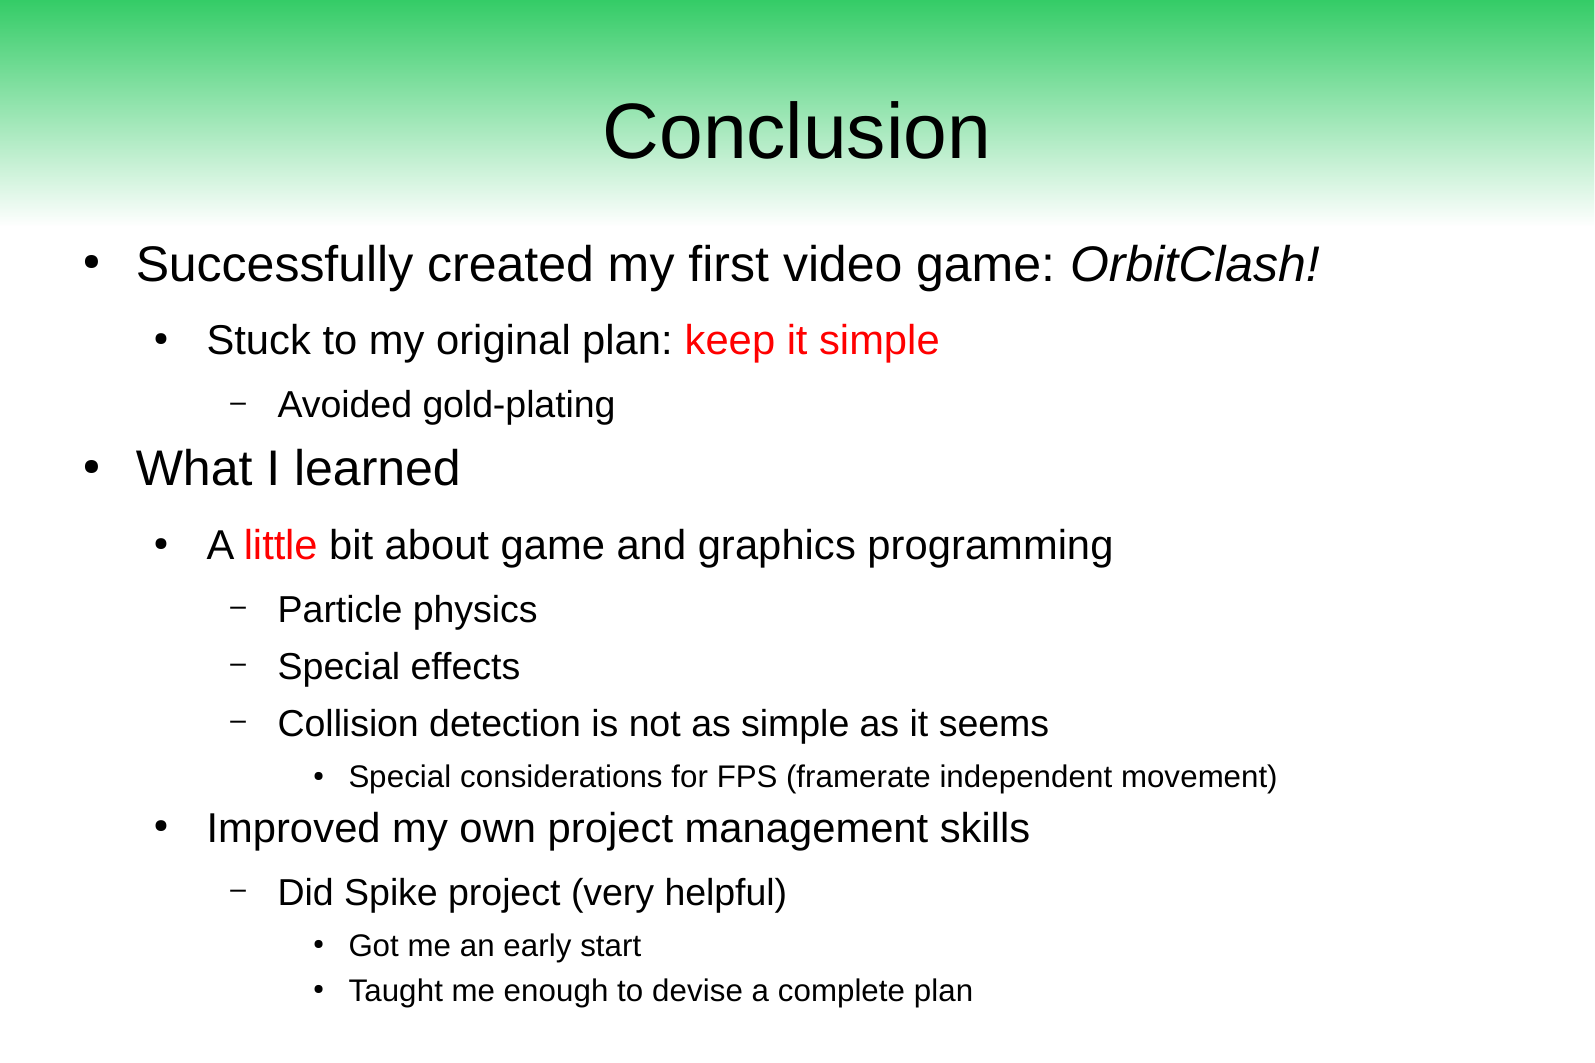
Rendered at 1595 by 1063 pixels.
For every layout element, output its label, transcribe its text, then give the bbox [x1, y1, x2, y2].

list Successfully created my first video game: OrbitClash! Stuck to my original plan: keep it simple Avoided gold-plating What I learned A little bit about game and graphics programming Particle physics Special effects Collision detection is not as simple as it seems Special considerations for FPS (framerate independent movement) Improved my own project management skills Did Spike project (very helpful) Got me an early start Taught me enough to devise a complete plan [65, 235, 1501, 1009]
title Conclusion [79, 42, 1515, 220]
text_box [0, 0, 1595, 226]
